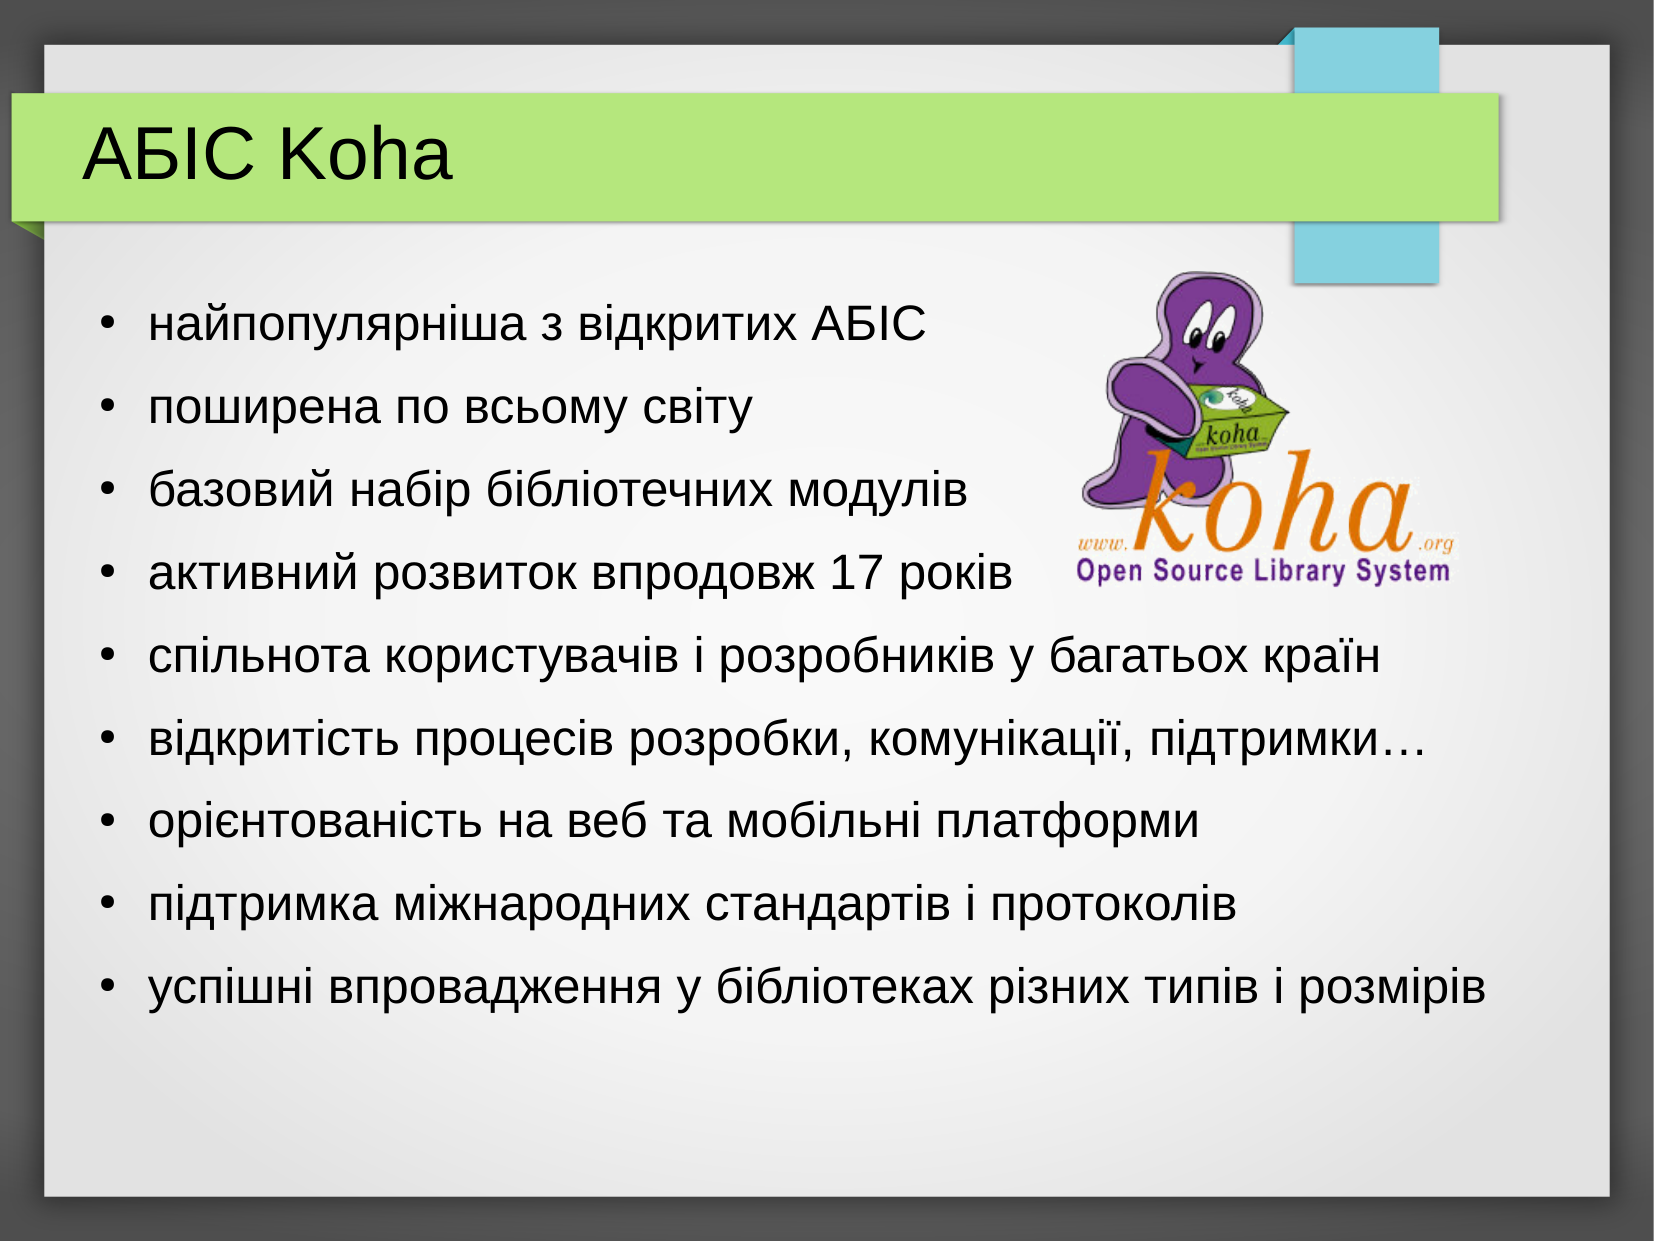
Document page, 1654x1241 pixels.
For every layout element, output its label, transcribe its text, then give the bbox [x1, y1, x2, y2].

title АБІС Koha [82, 94, 1264, 213]
picture [0, 0, 1654, 1241]
list найпопулярніша з відкритих АБІС поширена по всьому світу базовий набір бібліотечних модулів активний розвиток впродовж 17 років спільнота користувачів і розробників у багатьох країн відкритість процесів розробки, комунікації, підтримки… орієнтованість на веб та мобільні платформи підтримка міжнародних стандартів і протоколів успішні впровадження у бібліотеках різних типів і розмірів [82, 295, 1571, 1015]
